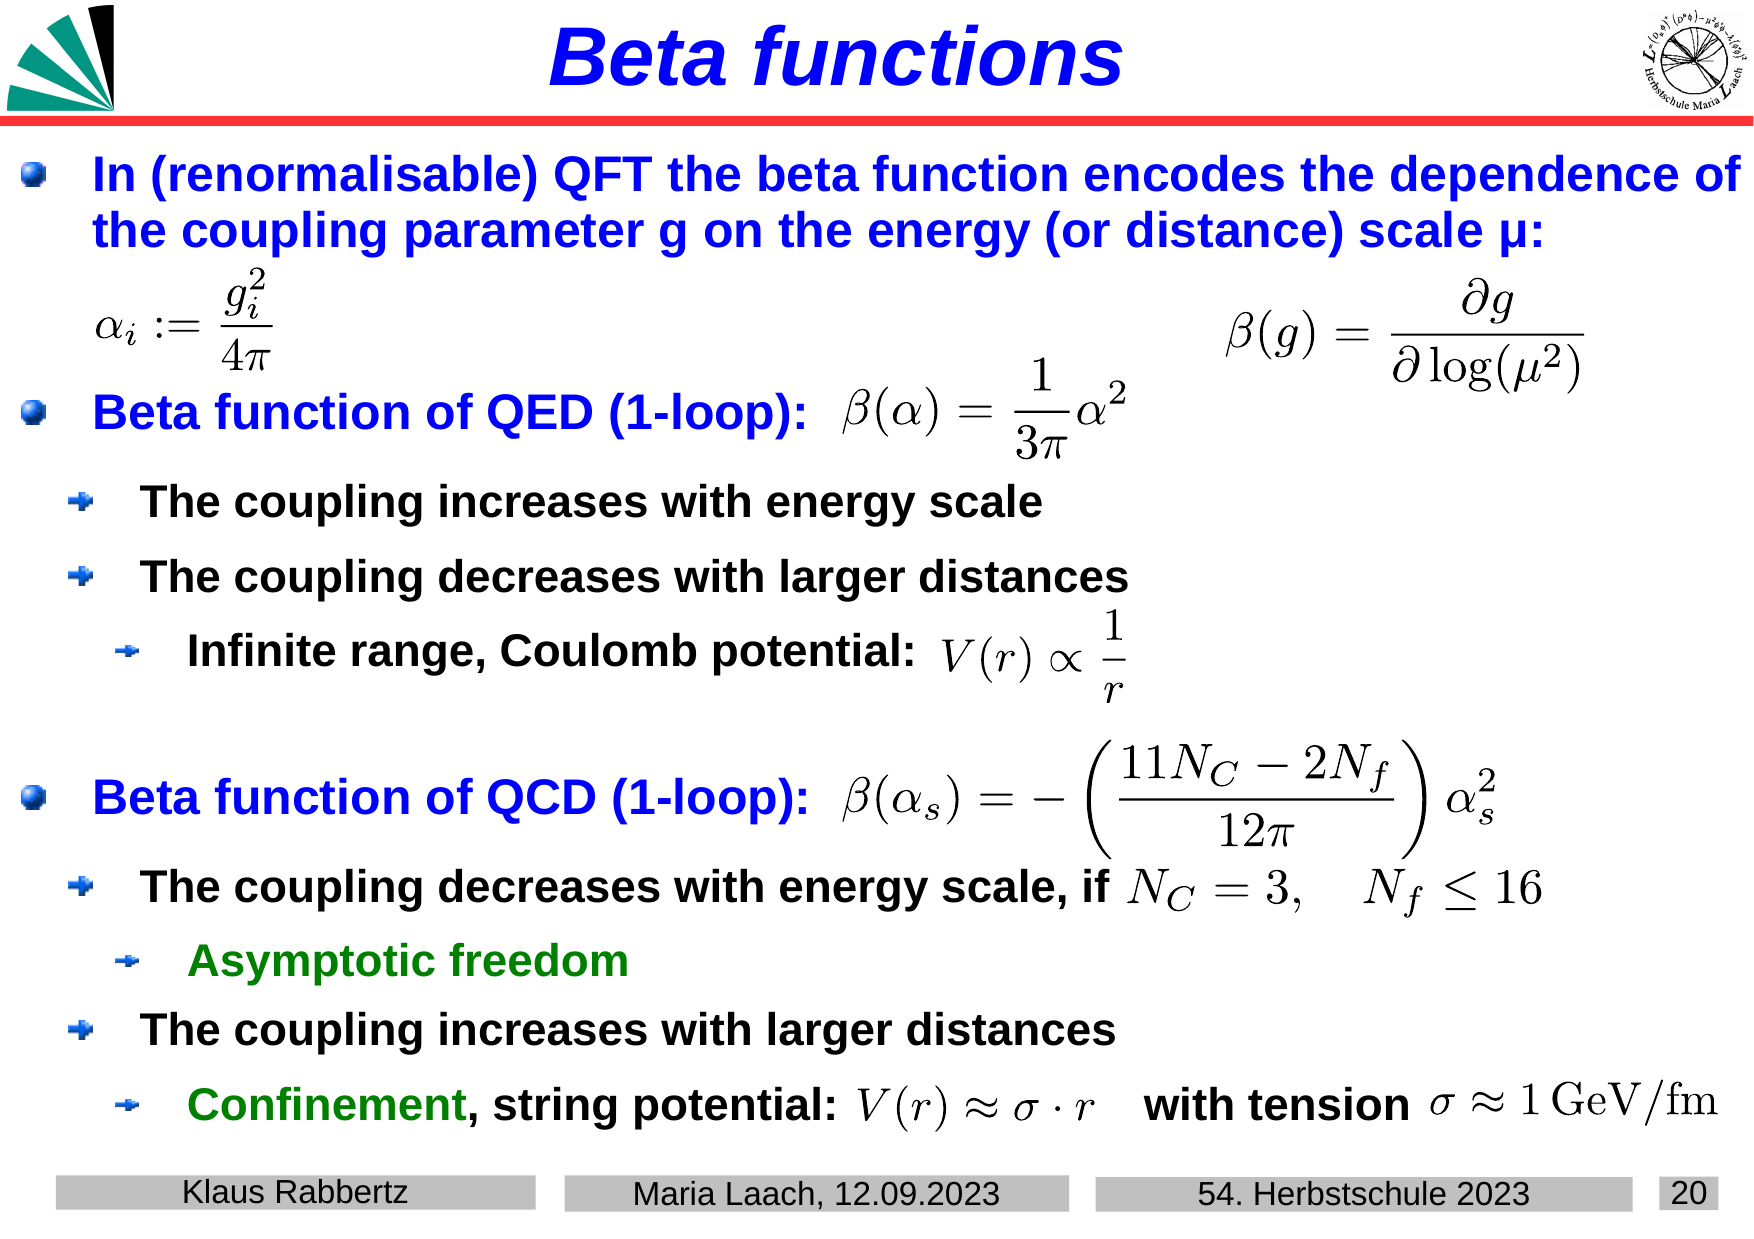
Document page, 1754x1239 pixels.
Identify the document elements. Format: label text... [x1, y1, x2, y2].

picture [1643, 10, 1747, 110]
text_box [94, 267, 273, 371]
picture [7, 5, 114, 112]
title Beta functions [129, 0, 1545, 114]
text_box [1125, 868, 1544, 918]
picture [854, 1085, 1097, 1132]
picture [1426, 1077, 1721, 1128]
text_box [840, 739, 1497, 860]
text_box [840, 357, 1128, 460]
picture [939, 609, 1126, 703]
list In (renormalisable) QFT the beta function encodes the dependence of the coupling parameter g on the energy (or distance) scale μ: Beta function of QED (1-loop): The coupling increases with energy scale The coupling decreases with larger distances Infinite range, Coulomb potential: Beta function of QCD (1-loop): The coupling decreases with energy scale, if Asymptotic freedom The coupling increases with larger distances Confinement, string potential: with tension [9, 146, 1745, 1153]
